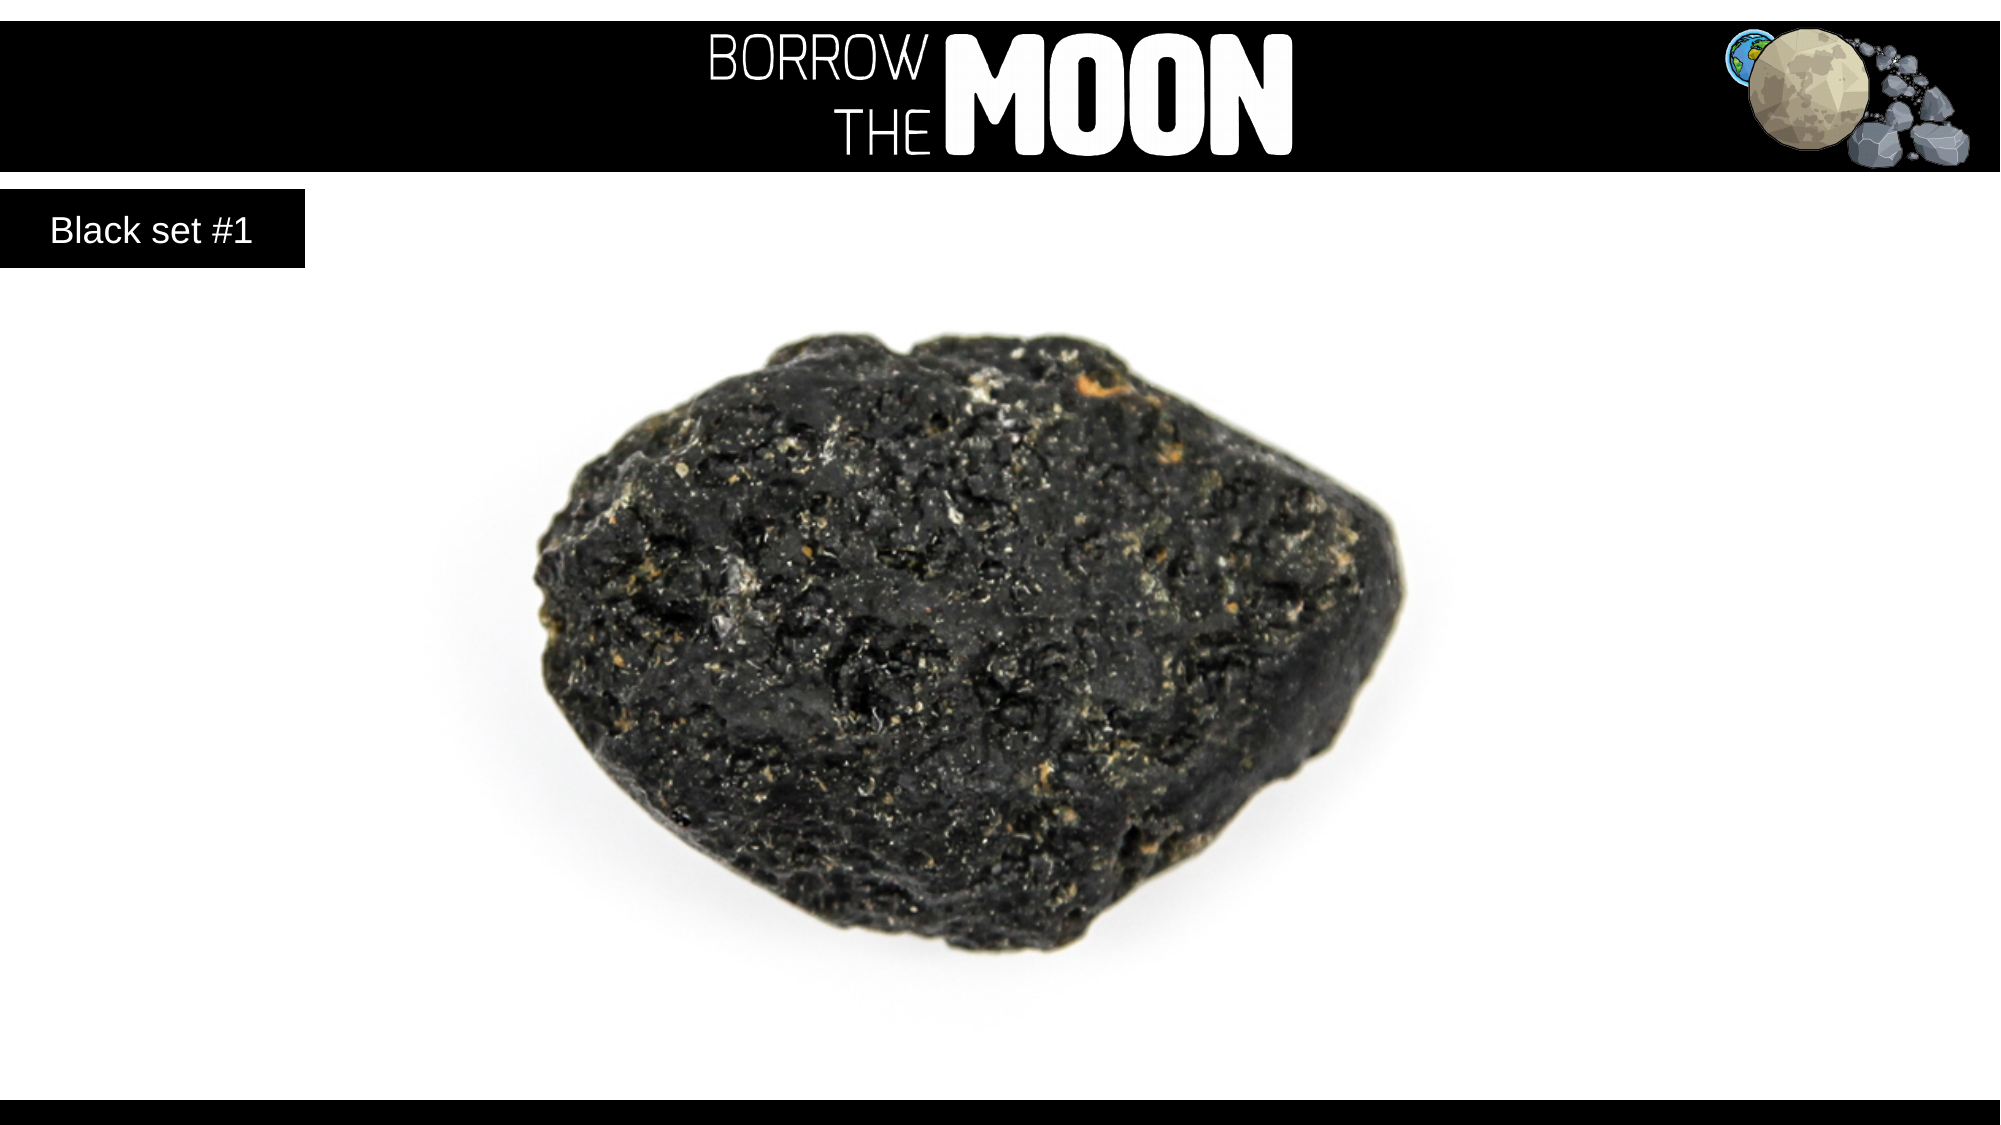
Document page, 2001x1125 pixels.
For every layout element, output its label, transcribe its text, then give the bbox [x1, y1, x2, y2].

picture [327, 189, 1673, 1086]
text_box Black set #1 [0, 189, 305, 268]
